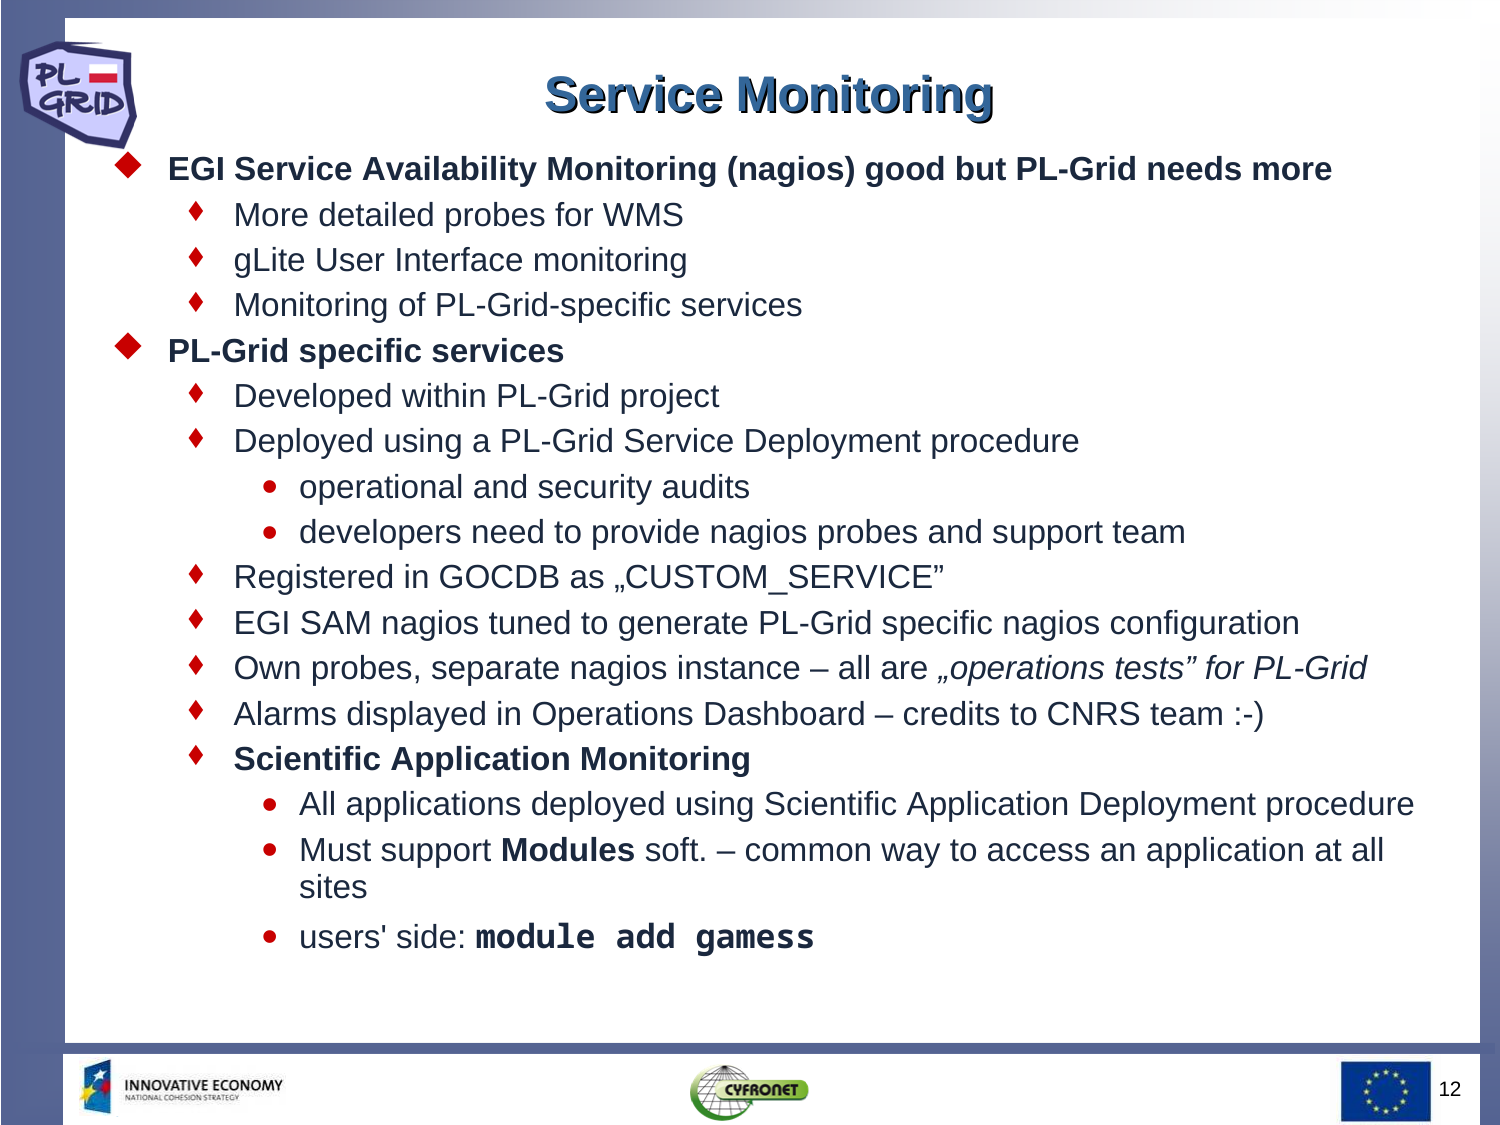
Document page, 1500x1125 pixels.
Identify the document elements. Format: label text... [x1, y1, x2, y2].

list EGI Service Availability Monitoring (nagios) good but PL-Grid needs more More detailed probes for WMS gLite User Interface monitoring Monitoring of PL-Grid-specific services PL-Grid specific services Developed within PL-Grid project Deployed using a PL-Grid Service Deployment procedure operational and security audits developers need to provide nagios probes and support team Registered in GOCDB as „CUSTOM_SERVICE” EGI SAM nagios tuned to generate PL-Grid specific nagios configuration Own probes, separate nagios instance – all are „operations tests” for PL-Grid Alarms displayed in Operations Dashboard – credits to CNRS team :-) Scientific Application Monitoring All applications deployed using Scientific Application Deployment procedure Must support Modules soft. – common way to access an application at all sites users' side: module add gamess [96, 143, 1447, 1044]
title Service Monitoring [127, 50, 1412, 138]
picture [0, 0, 1500, 1125]
